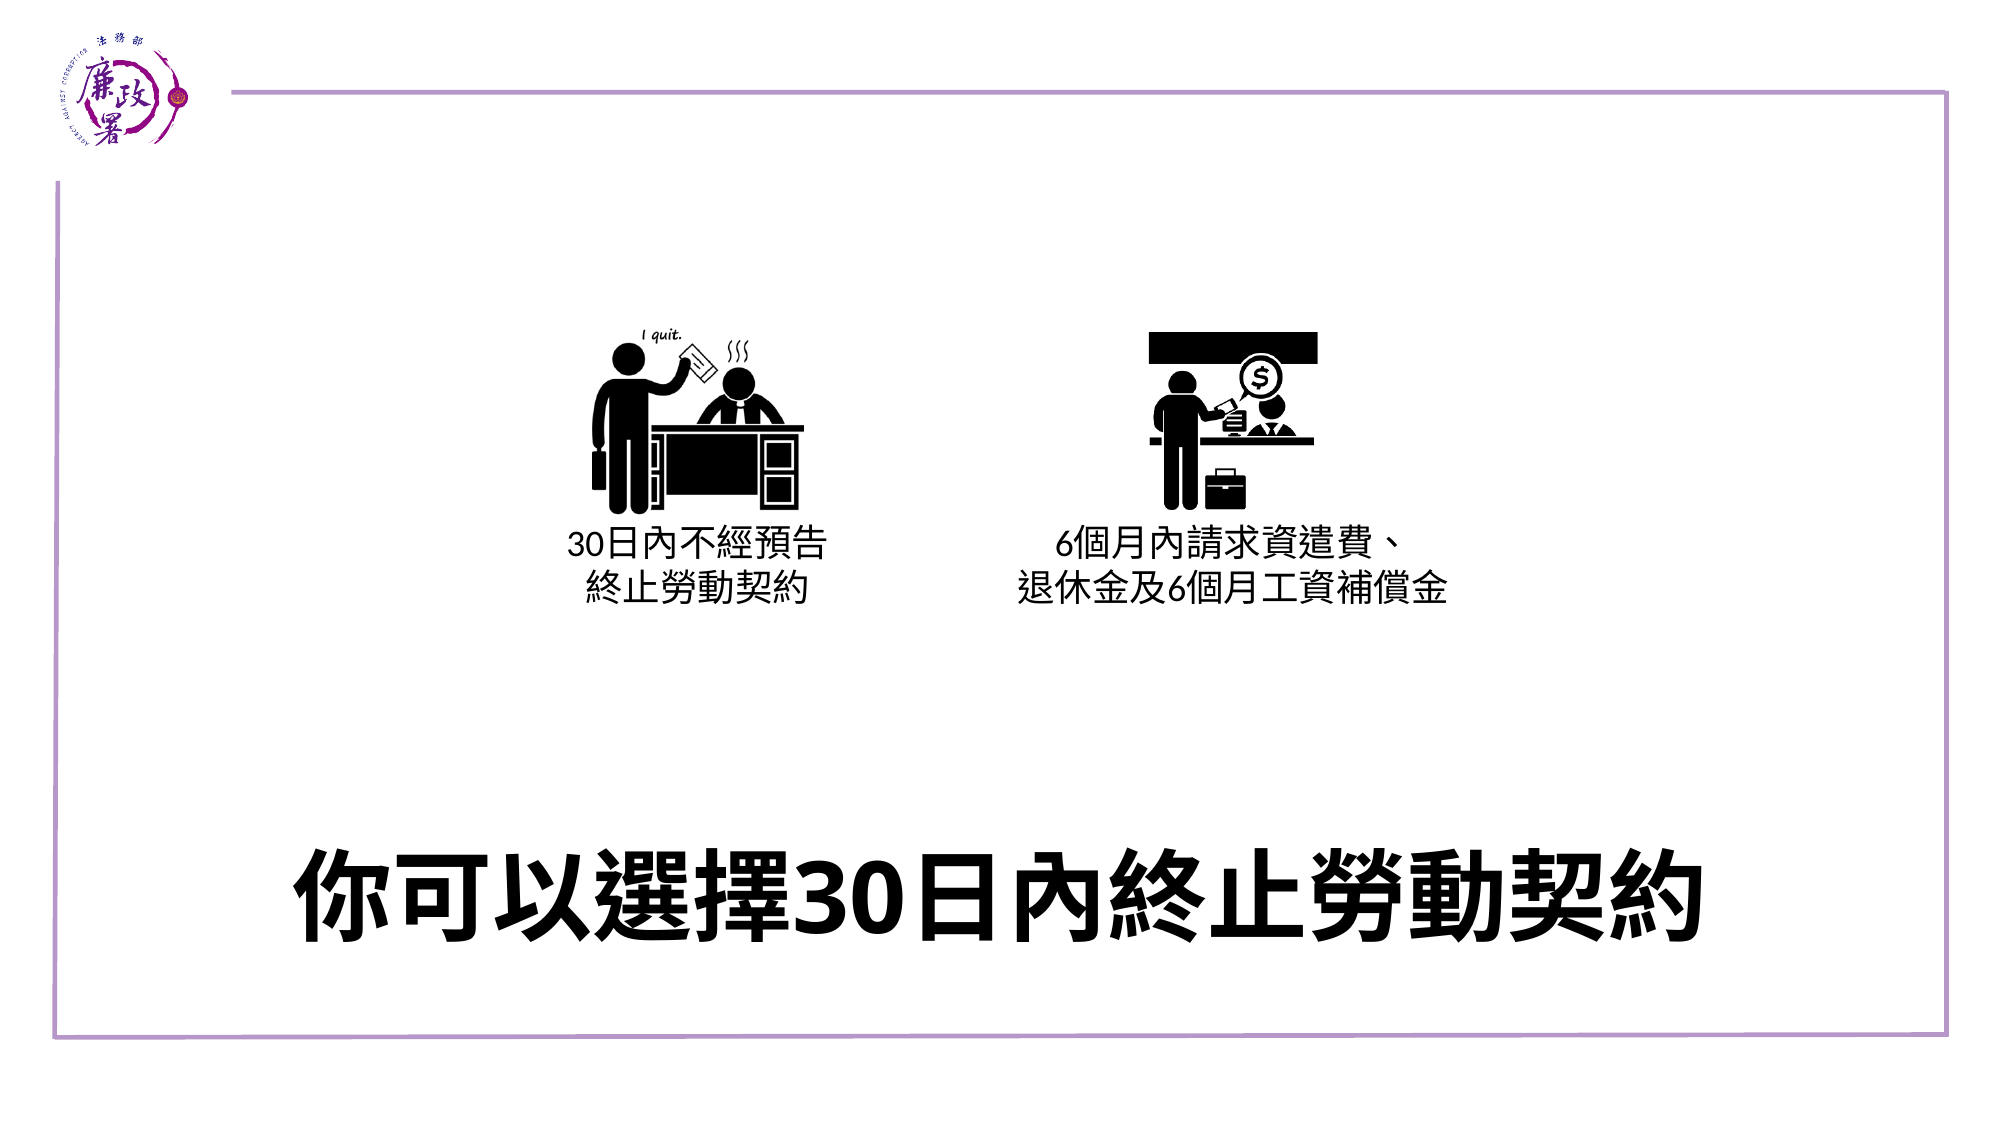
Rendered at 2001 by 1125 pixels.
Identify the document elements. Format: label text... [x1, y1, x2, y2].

picture [60, 32, 188, 146]
text_box 6個月內請求資遣費、 退休金及6個月工資補償金 [1002, 511, 1464, 617]
text_box 你可以選擇30日內終止勞動契約 [277, 826, 1723, 962]
text_box 30日內不經預告 終止勞動契約 [551, 511, 845, 617]
picture [592, 315, 804, 527]
picture [1144, 332, 1322, 510]
